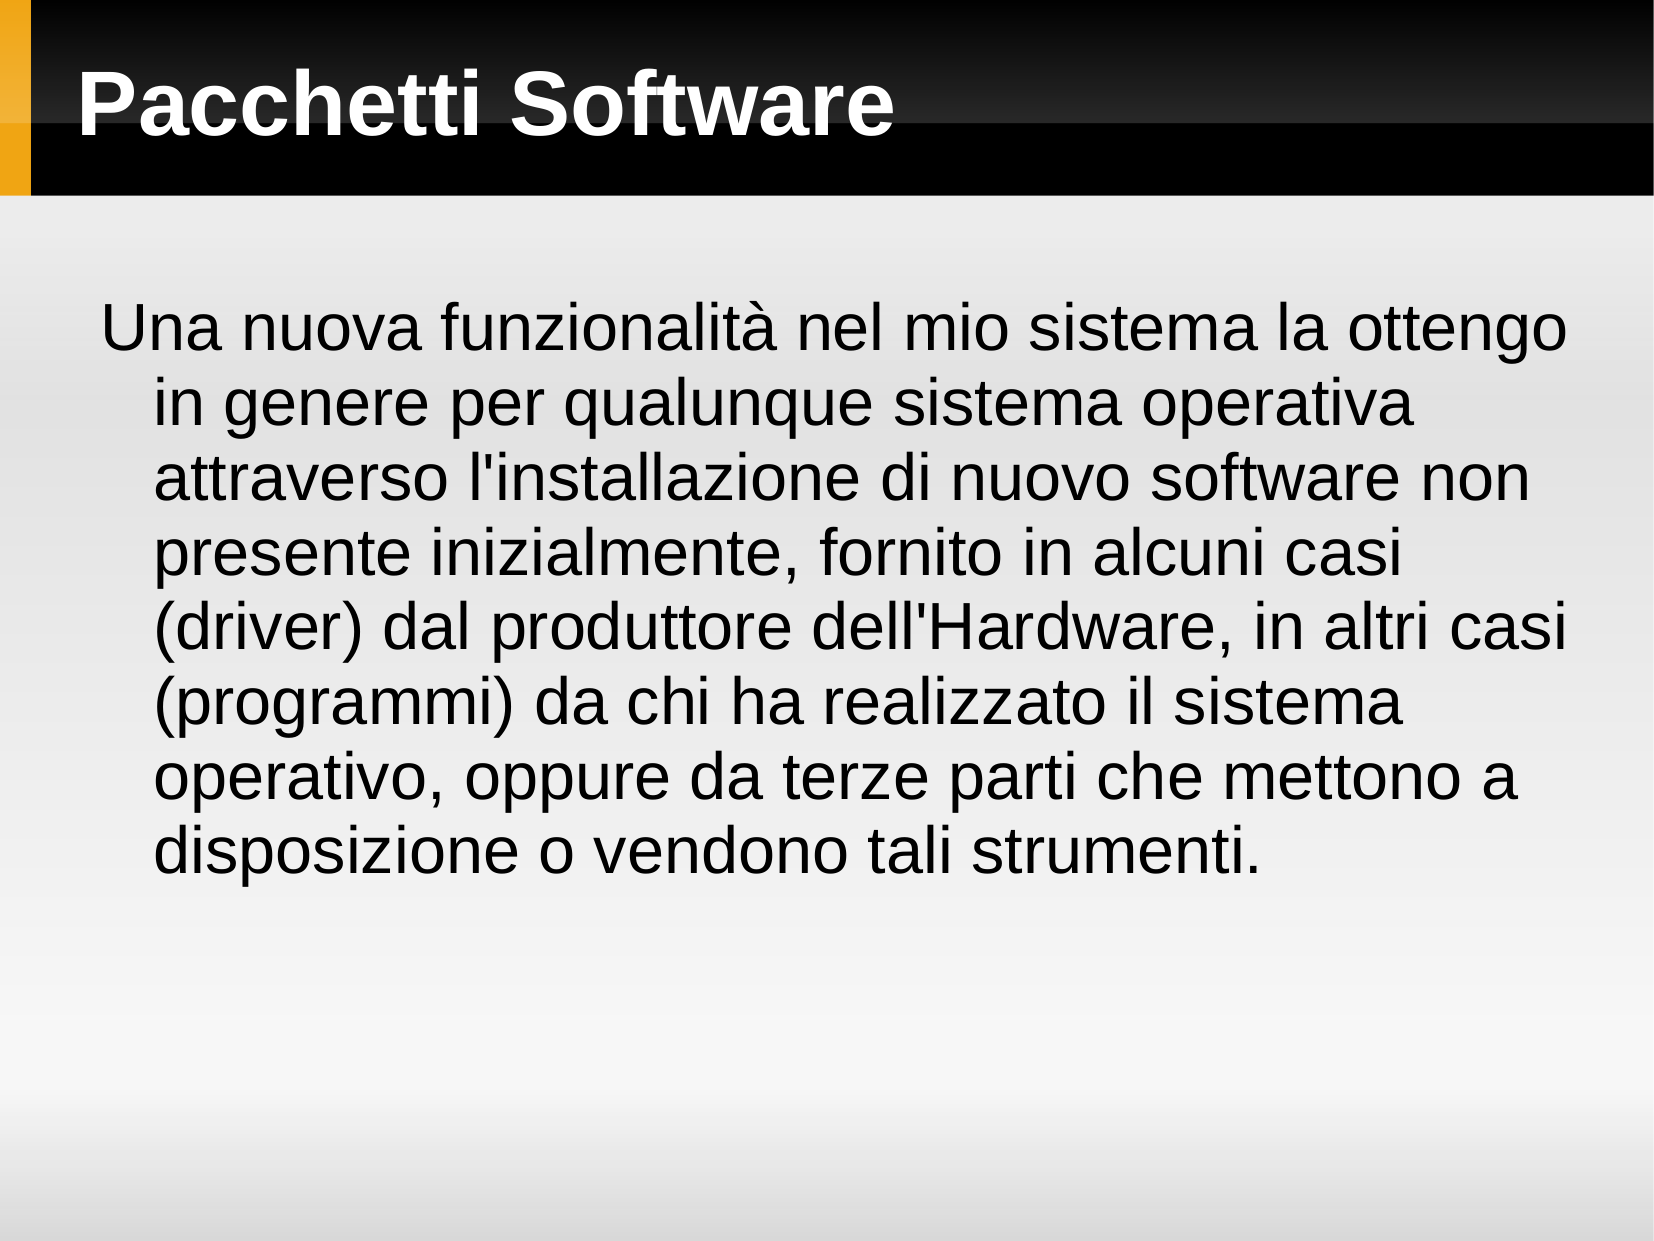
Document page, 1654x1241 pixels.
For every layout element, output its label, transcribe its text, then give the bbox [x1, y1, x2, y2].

picture [0, 0, 1654, 1241]
title Pacchetti Software [76, 0, 1565, 208]
list Una nuova funzionalità nel mio sistema la ottengo in genere per qualunque sistema operativa attraverso l'installazione di nuovo software non presente inizialmente, fornito in alcuni casi (driver) dal produttore dell'Hardware, in altri casi (programmi) da chi ha realizzato il sistema operativo, oppure da terze parti che mettono a disposizione o vendono tali strumenti. [82, 290, 1571, 1094]
